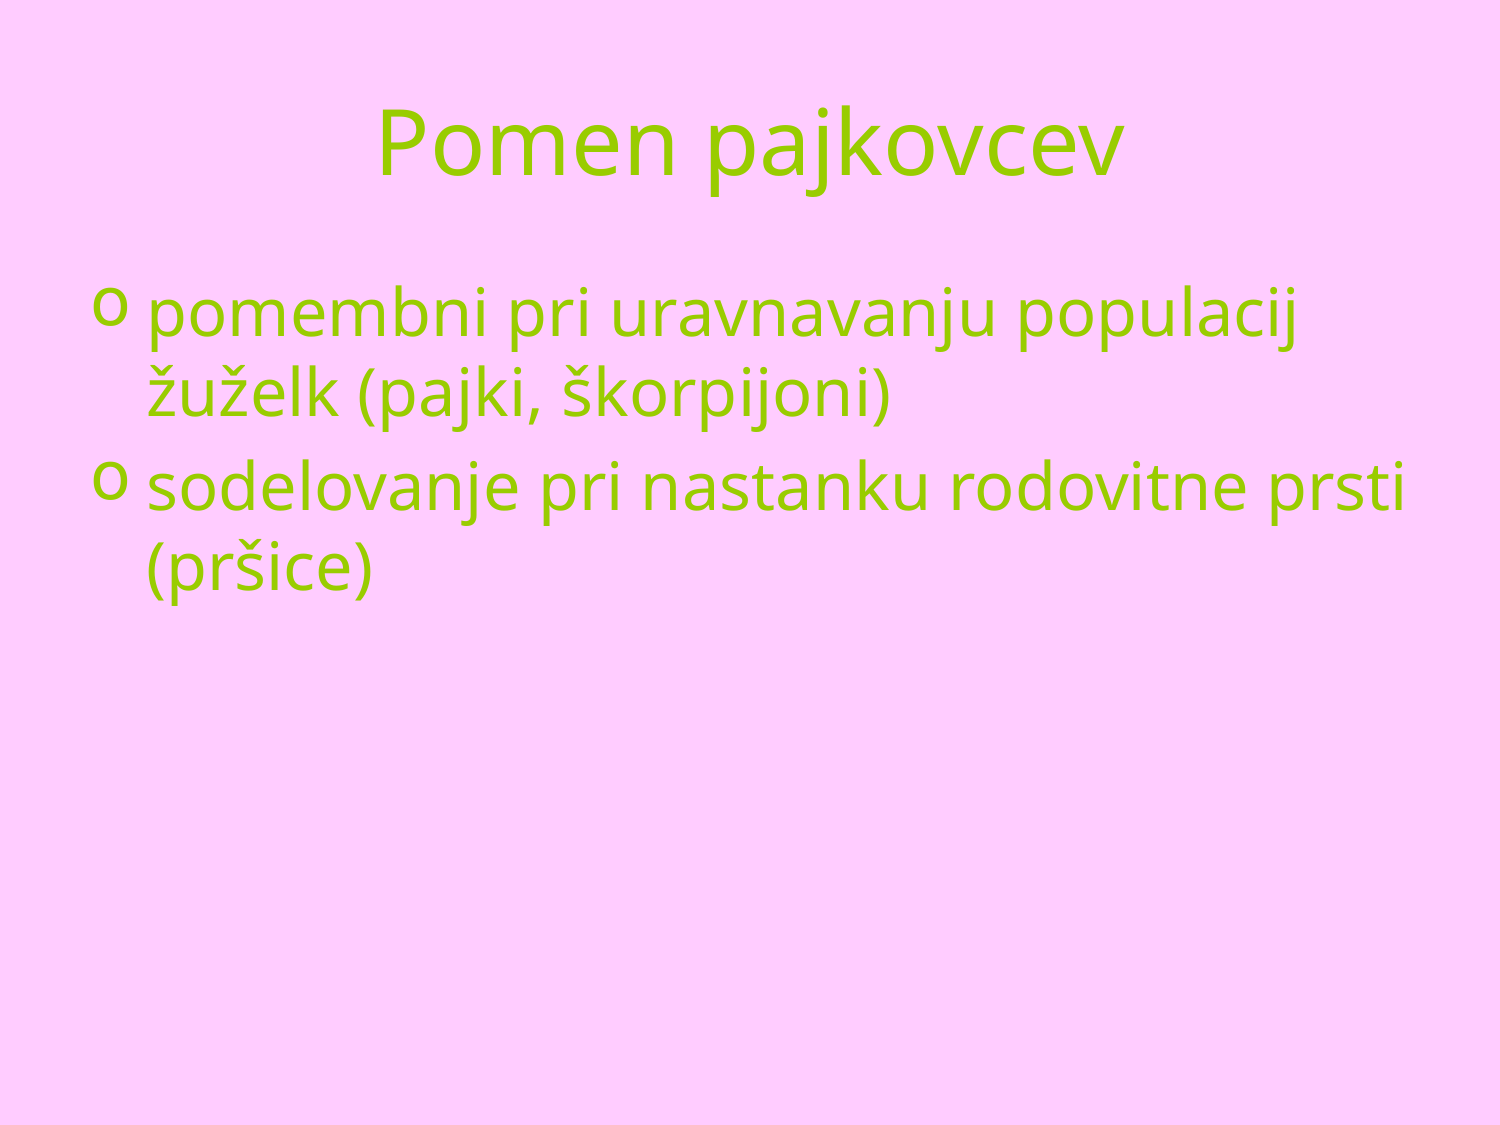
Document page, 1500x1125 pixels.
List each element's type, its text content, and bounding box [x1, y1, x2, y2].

list pomembni pri uravnavanju populacij žuželk (pajki, škorpijoni) sodelovanje pri nastanku rodovitne prsti (pršice) [75, 262, 1425, 1005]
title Pomen pajkovcev [75, 45, 1425, 233]
